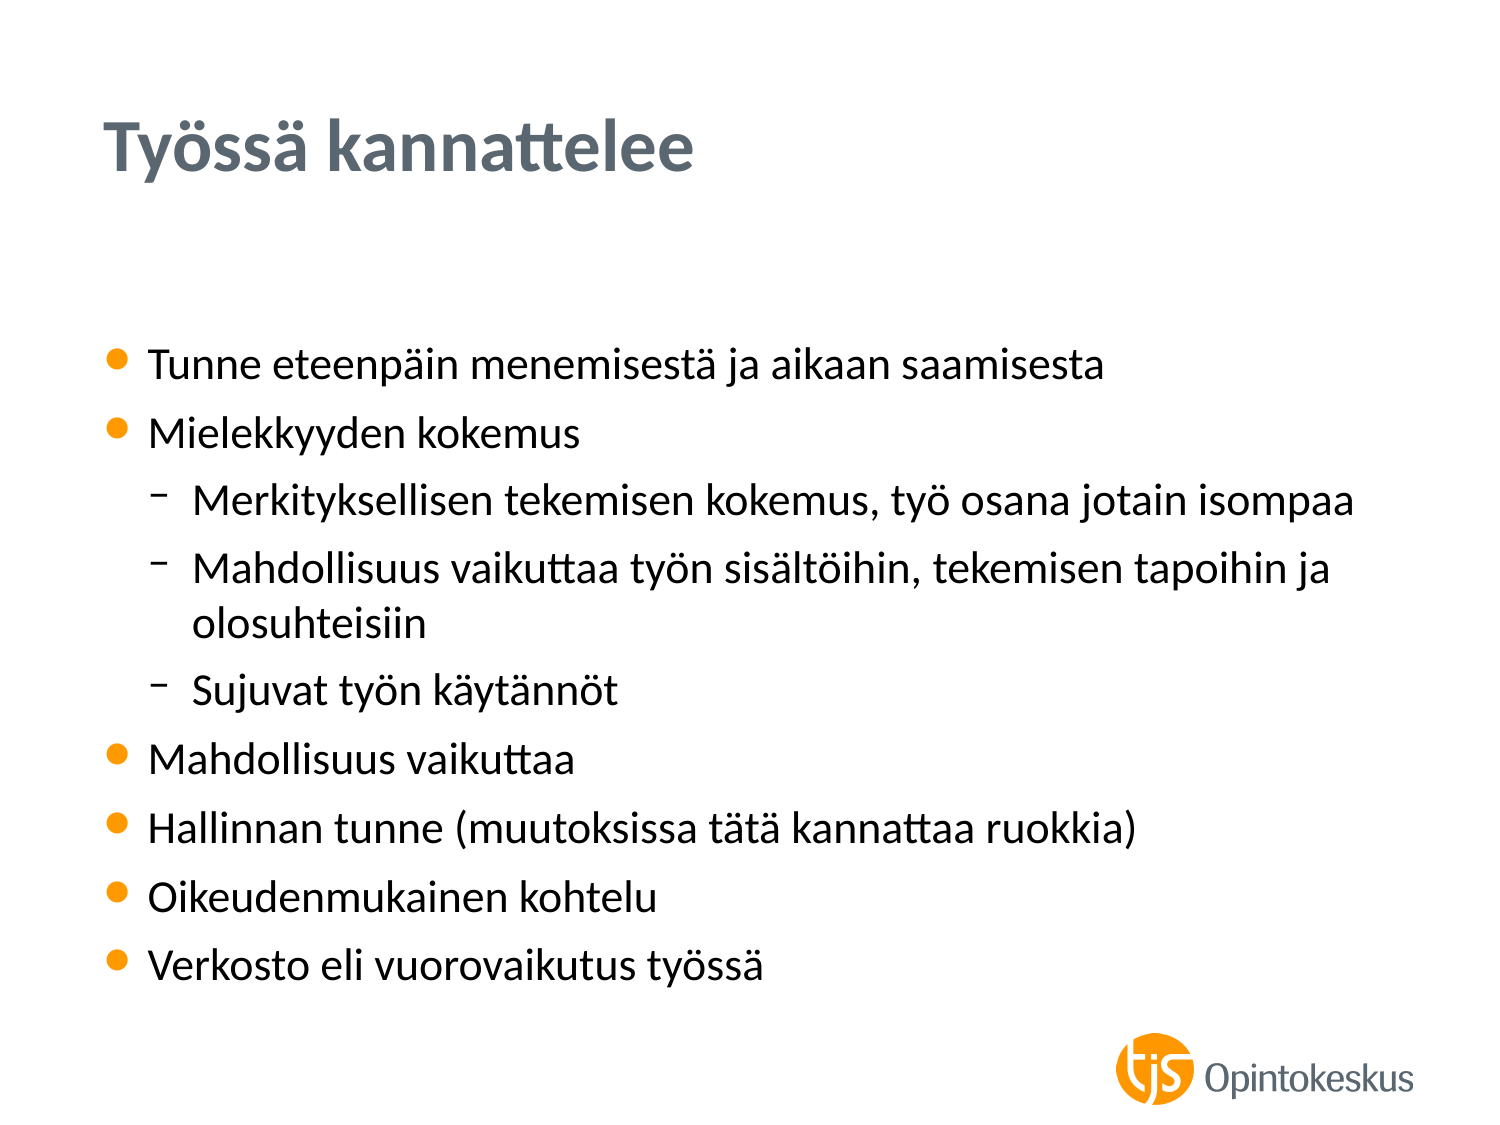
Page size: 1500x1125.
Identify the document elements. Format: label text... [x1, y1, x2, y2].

picture [1116, 1033, 1413, 1105]
list Tunne eteenpäin menemisestä ja aikaan saamisesta Mielekkyyden kokemus Merkityksellisen tekemisen kokemus, työ osana jotain isompaa Mahdollisuus vaikuttaa työn sisältöihin, tekemisen tapoihin ja olosuhteisiin Sujuvat työn käytännöt Mahdollisuus vaikuttaa Hallinnan tunne (muutoksissa tätä kannattaa ruokkia) Oikeudenmukainen kohtelu Verkosto eli vuorovaikutus työssä [88, 324, 1412, 1004]
title Työssä kannattelee [88, 88, 1412, 266]
